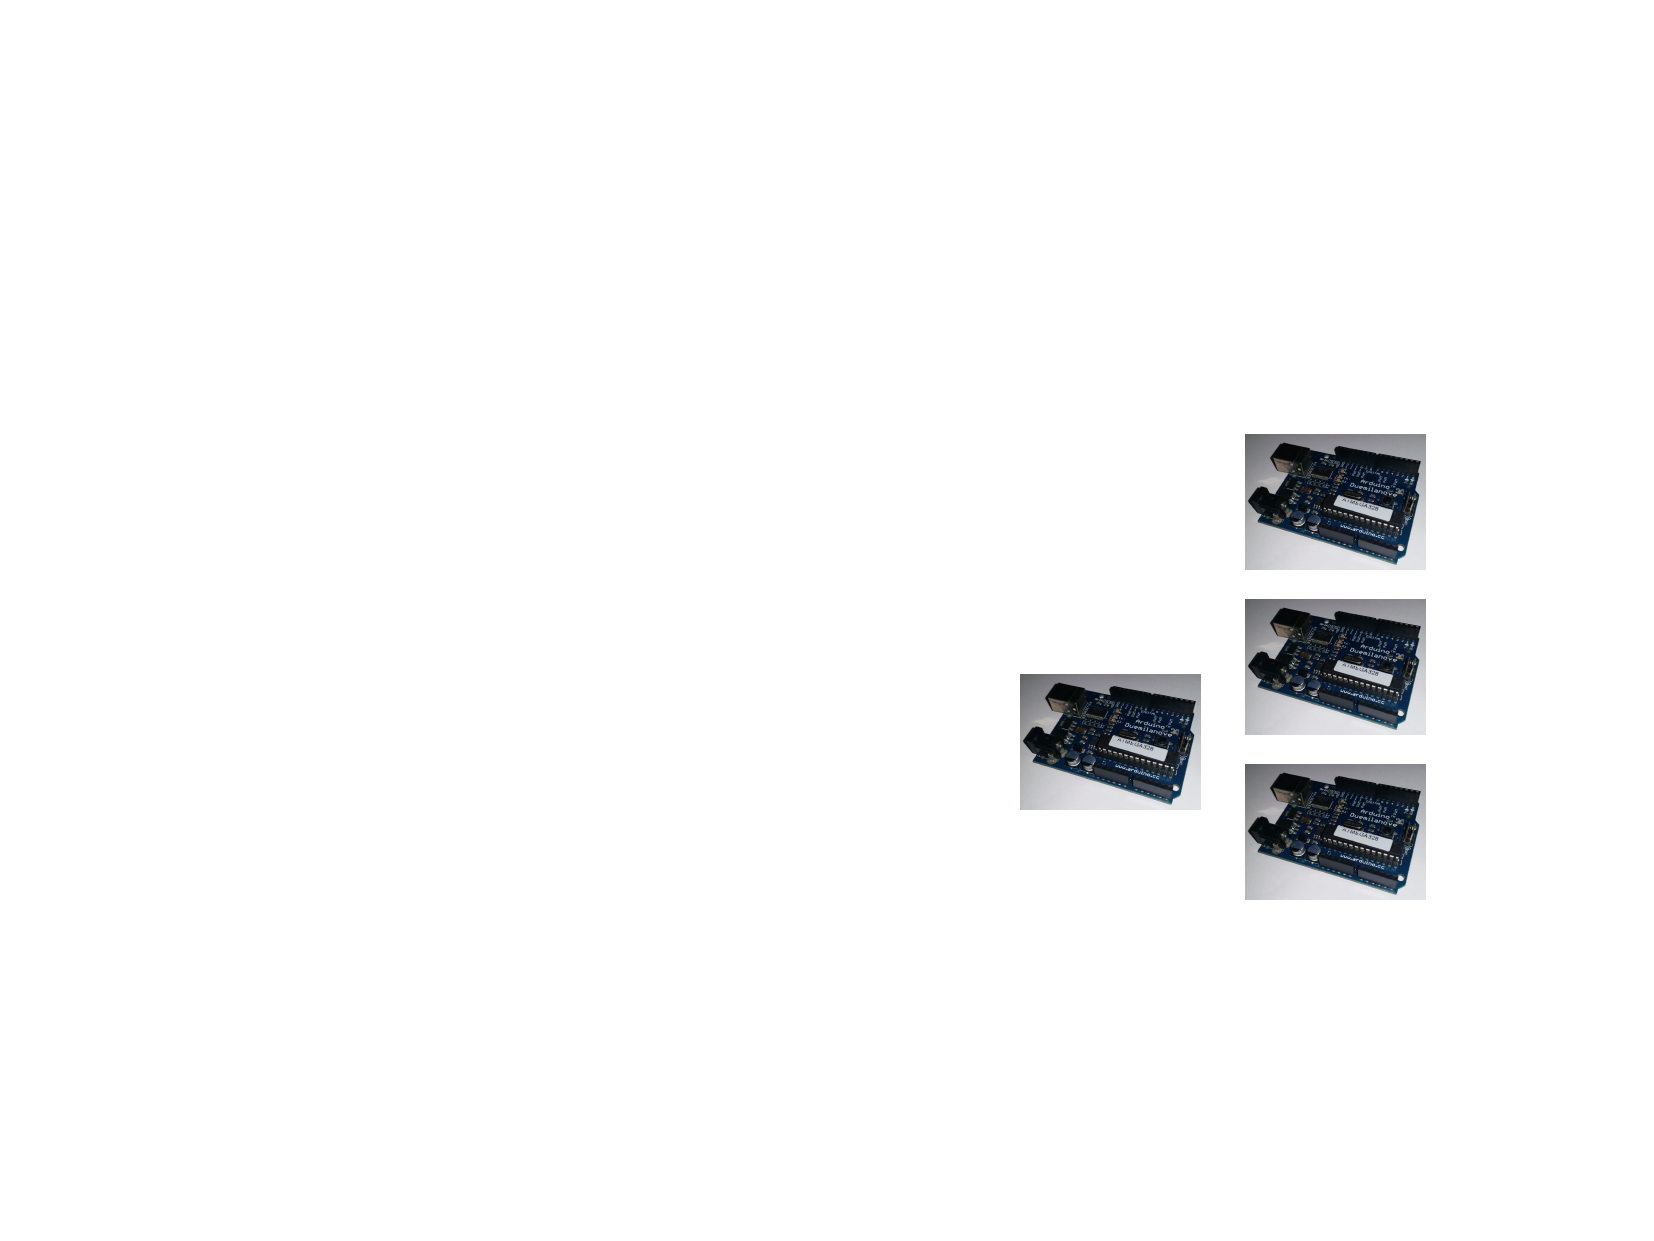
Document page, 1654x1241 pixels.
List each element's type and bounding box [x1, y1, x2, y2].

picture [1020, 674, 1201, 811]
picture [1245, 434, 1426, 571]
picture [1245, 599, 1426, 736]
picture [1245, 764, 1426, 901]
